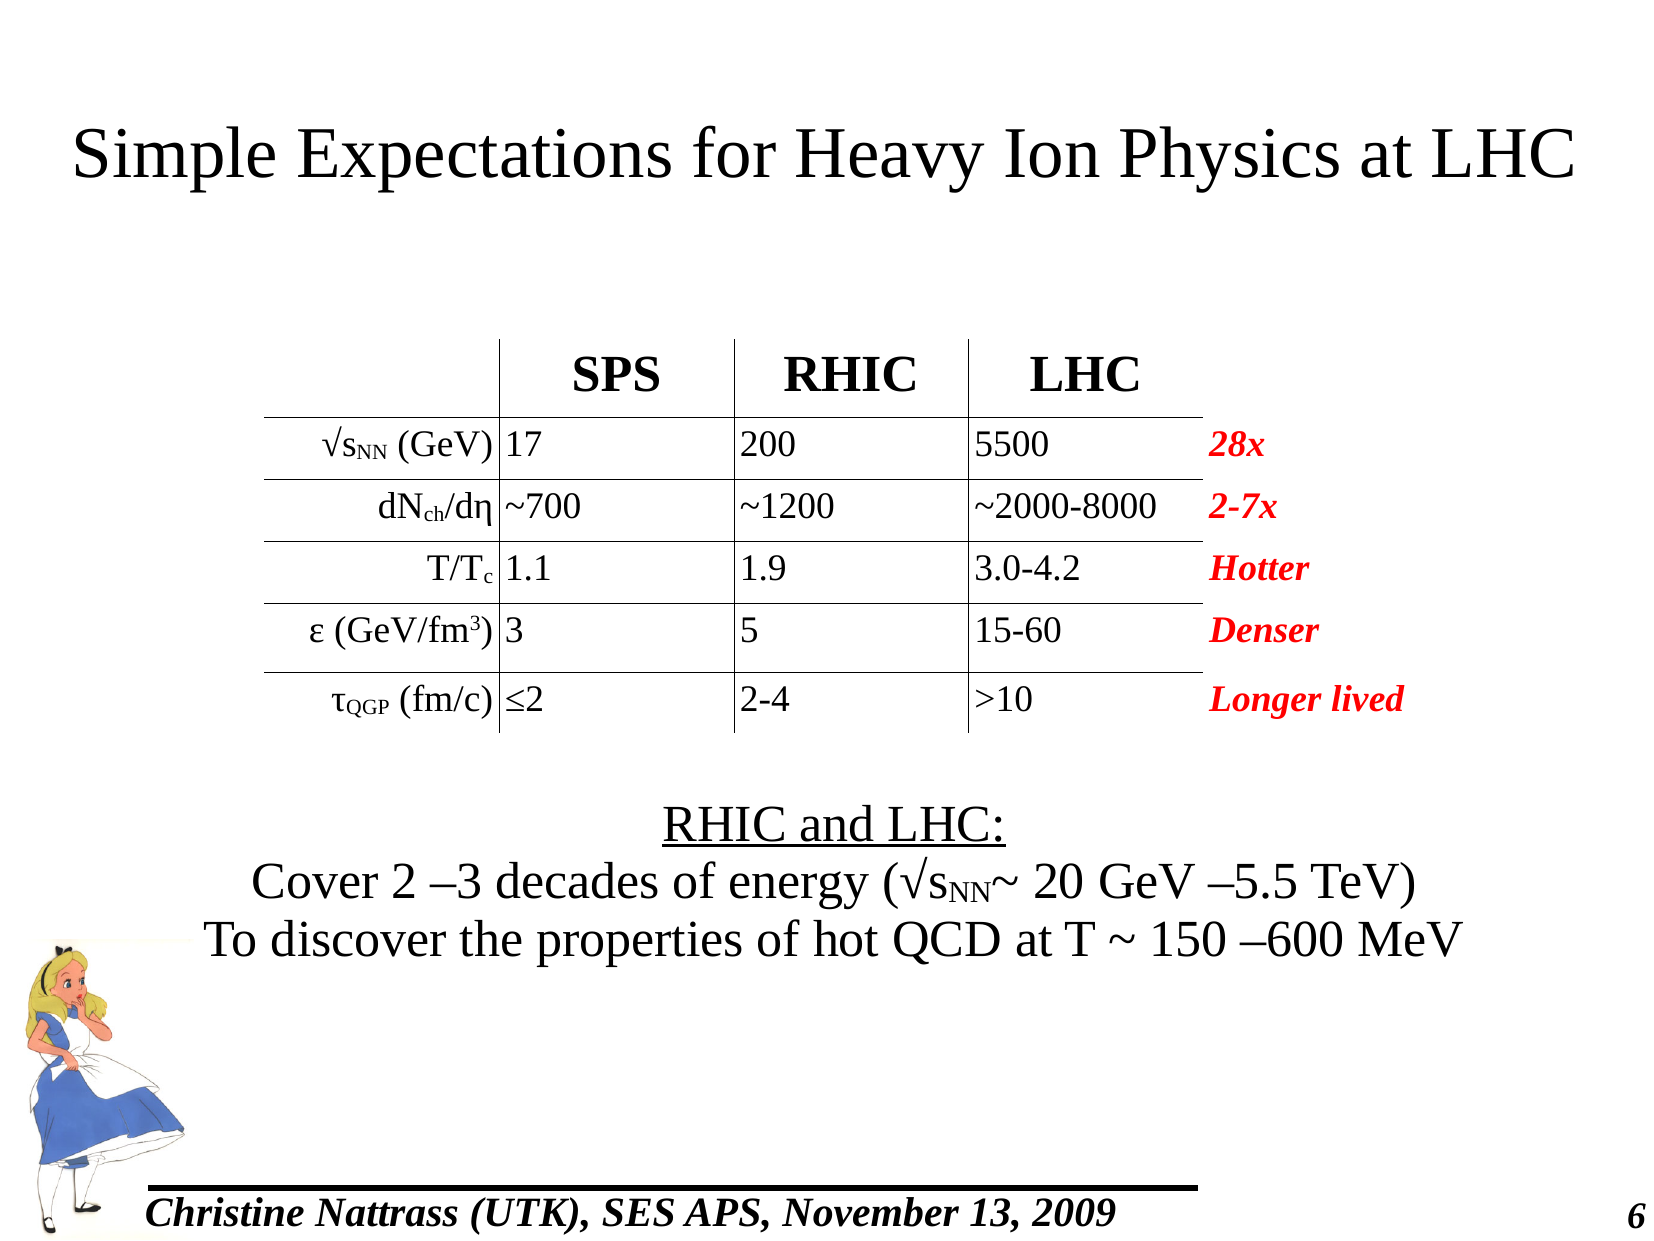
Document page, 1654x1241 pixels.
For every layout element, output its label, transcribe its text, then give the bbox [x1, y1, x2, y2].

table_cell Longer lived [1203, 673, 1439, 733]
table_cell 1.1 [500, 542, 734, 603]
table_header SPS [500, 339, 734, 417]
table_cell >10 [969, 673, 1203, 733]
table_cell 2-4 [735, 673, 968, 733]
table_cell ~1200 [735, 480, 968, 541]
table_cell 3 [500, 604, 734, 672]
title Simple Expectations for Heavy Ion Physics at LHC [0, 49, 1651, 257]
table_cell 5500 [969, 418, 1203, 479]
table_cell T/Tc [264, 542, 499, 603]
table_cell √sNN (GeV) [264, 418, 499, 479]
table_header LHC [969, 339, 1203, 417]
table_cell 200 [735, 418, 968, 479]
table_cell dNch/dη [264, 480, 499, 541]
table_cell ε (GeV/fm3) [264, 604, 499, 672]
table_header RHIC [735, 339, 968, 417]
table_cell ≤2 [500, 673, 734, 733]
picture [8, 939, 194, 1240]
table_cell Hotter [1203, 541, 1439, 603]
table_cell ~700 [500, 480, 734, 541]
text_box RHIC and LHC: Cover 2 –3 decades of energy (√sNN~ 20 GeV –5.5 TeV) To discover the properties of hot QCD at T ~ 150 –600 MeV [37, 787, 1632, 992]
table_cell ~2000-8000 [969, 480, 1203, 541]
table_cell 15-60 [969, 604, 1203, 672]
table_cell 28x [1203, 417, 1439, 479]
table_cell 2-7x [1203, 479, 1439, 541]
table_cell 17 [500, 418, 734, 479]
table_cell τQGP (fm/c) [264, 673, 499, 733]
table_cell 3.0-4.2 [969, 542, 1203, 603]
table_header [264, 339, 499, 417]
table_cell 5 [735, 604, 968, 672]
table_cell Denser [1203, 603, 1439, 673]
table_header [1203, 339, 1439, 417]
table_cell 1.9 [735, 542, 968, 603]
